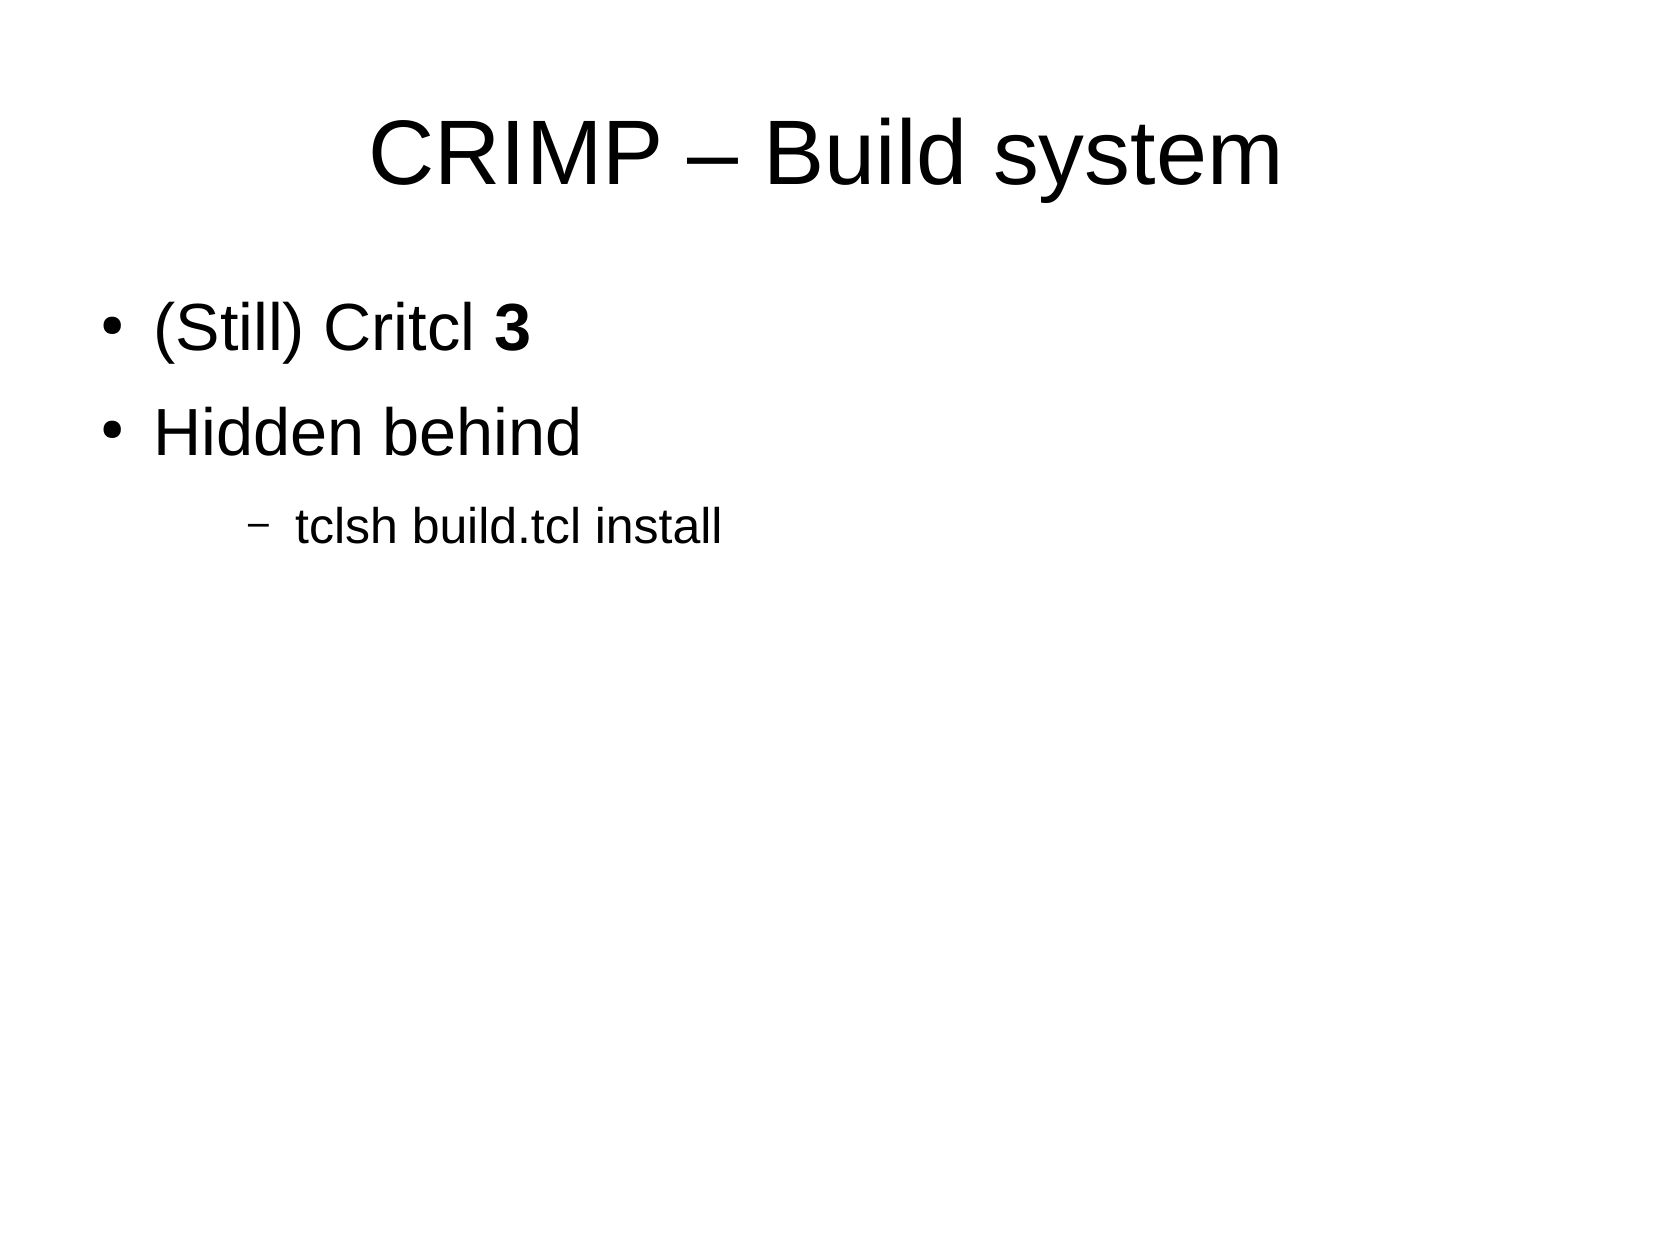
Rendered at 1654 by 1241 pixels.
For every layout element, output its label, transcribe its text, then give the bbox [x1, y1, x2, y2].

title CRIMP – Build system [82, 56, 1571, 250]
list (Still) Critcl 3 Hidden behind tclsh build.tcl install [82, 290, 1571, 1094]
